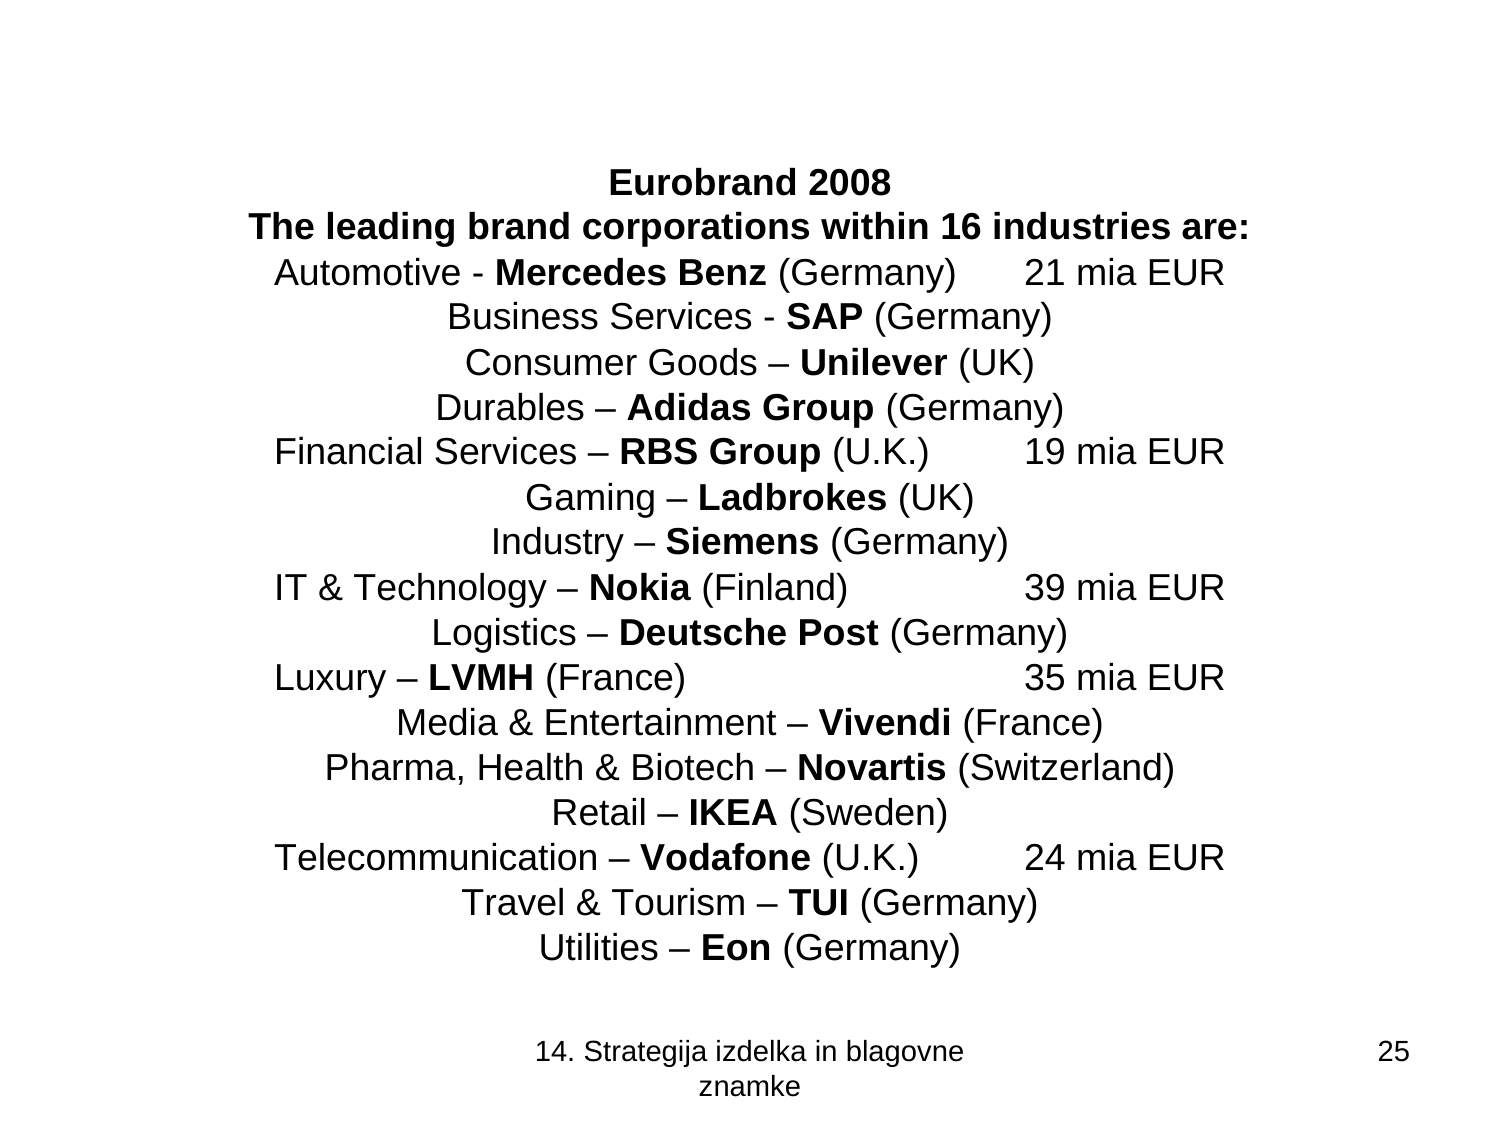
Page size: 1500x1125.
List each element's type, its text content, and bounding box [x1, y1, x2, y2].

text_box <number> [1074, 1024, 1426, 1103]
text_box Eurobrand 2008 The leading brand corporations within 16 industries are: Automotive - Mercedes Benz (Germany) 21 mia EUR Business Services - SAP (Germany) Consumer Goods – Unilever (UK) Durables – Adidas Group (Germany) Financial Services – RBS Group (U.K.) 19 mia EUR Gaming – Ladbrokes (UK) Industry – Siemens (Germany) IT & Technology – Nokia (Finland) 39 mia EUR Logistics – Deutsche Post (Germany) Luxury – LVMH (France) 35 mia EUR Media & Entertainment – Vivendi (France) Pharma, Health & Biotech – Novartis (Switzerland) Retail – IKEA (Sweden) Telecommunication – Vodafone (U.K.) 24 mia EUR Travel & Tourism – TUI (Germany) Utilities – Eon (Germany) [233, 149, 1267, 976]
text_box 14. Strategija izdelka in blagovne znamke [512, 1024, 988, 1103]
